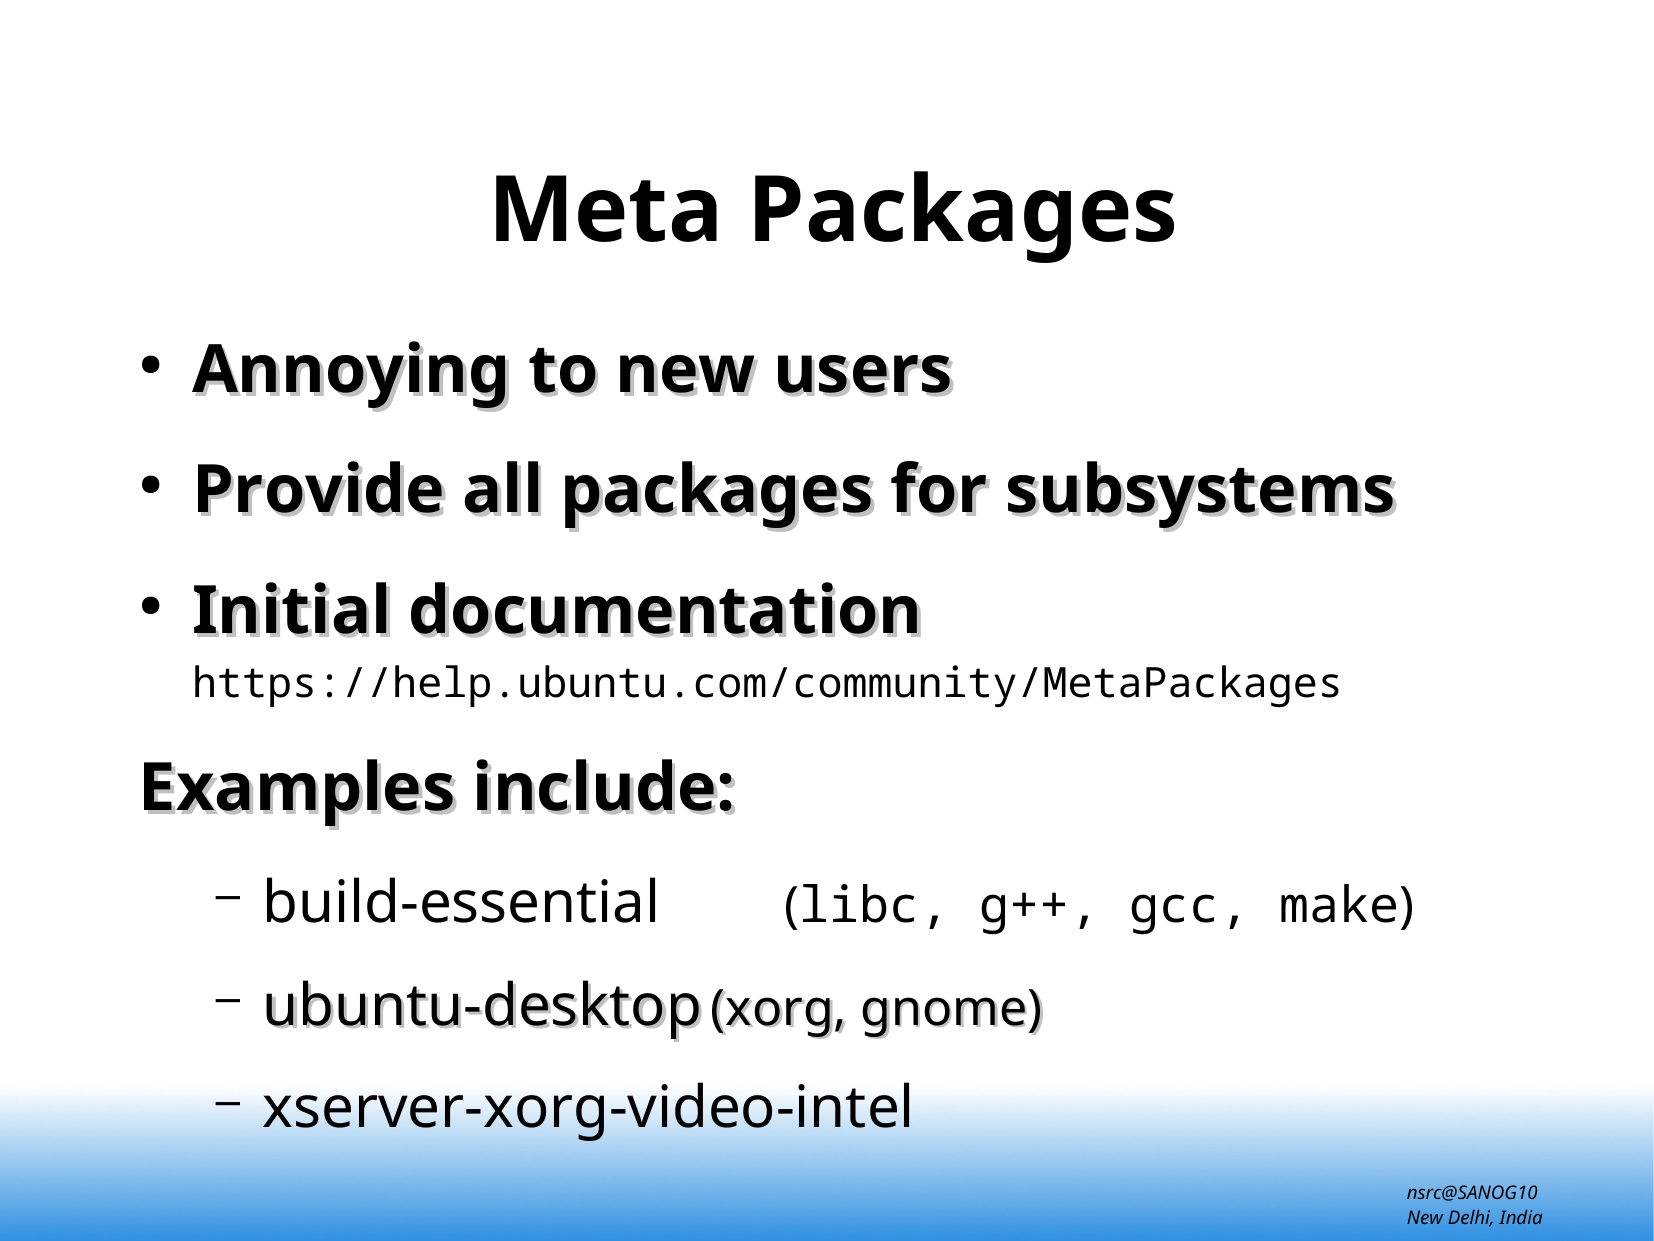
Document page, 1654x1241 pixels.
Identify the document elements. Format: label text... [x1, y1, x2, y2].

picture [0, 1083, 1654, 1241]
title Meta Packages [109, 102, 1558, 310]
list Annoying to new users Provide all packages for subsystems Initial documentation https://help.ubuntu.com/community/MetaPackages Examples include: build-essential (libc, g++, gcc, make) ubuntu-desktop (xorg, gnome) xserver-xorg-video-intel [121, 321, 1543, 1156]
